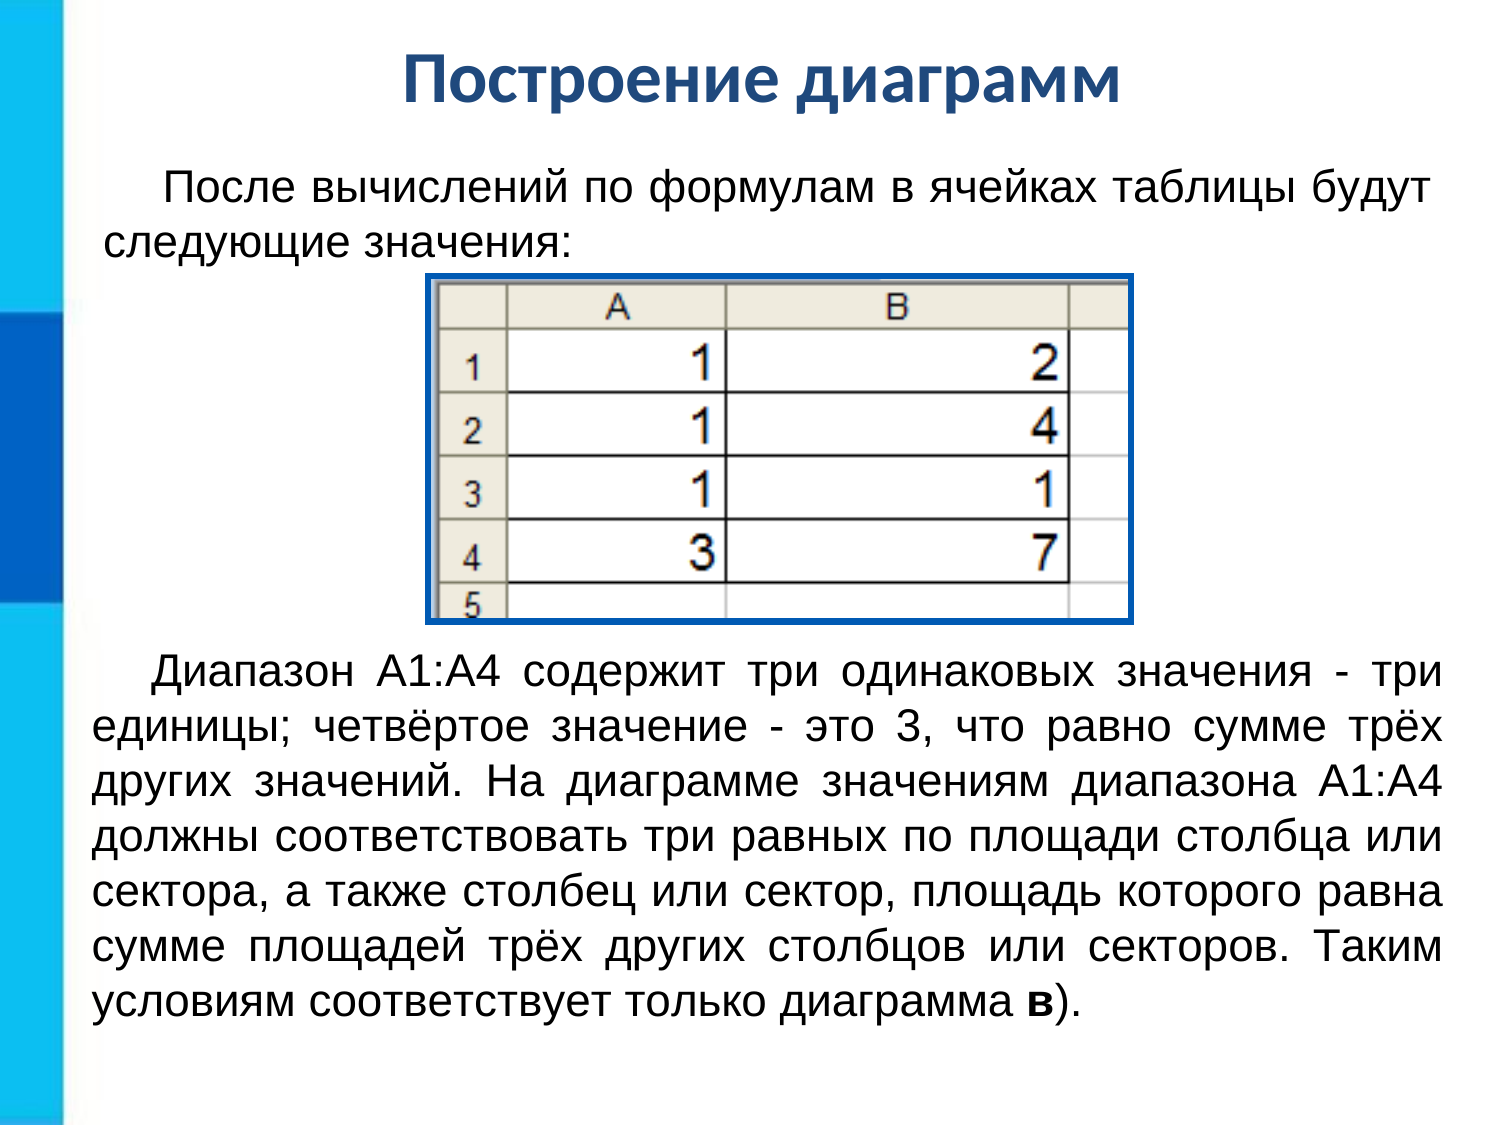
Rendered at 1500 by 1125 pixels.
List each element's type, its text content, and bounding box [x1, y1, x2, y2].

text_box Построение диаграмм [100, 31, 1426, 126]
text_box Диапазон А1:А4 содержит три одинаковых значения - три единицы; четвёртое значение - это 3, что равно сумме трёх других значений. На диаграмме значениям диапазона А1:А4 должны соответствовать три равных по площади столбца или сектора, а также столбец или сектор, площадь которого равна сумме площадей трёх других столбцов или секторов. Таким условиям соответствует только диаграмма в). [76, 633, 1459, 1034]
picture [0, 0, 1500, 1125]
text_box После вычислений по формулам в ячейках таблицы будут следующие значения: [88, 148, 1447, 275]
